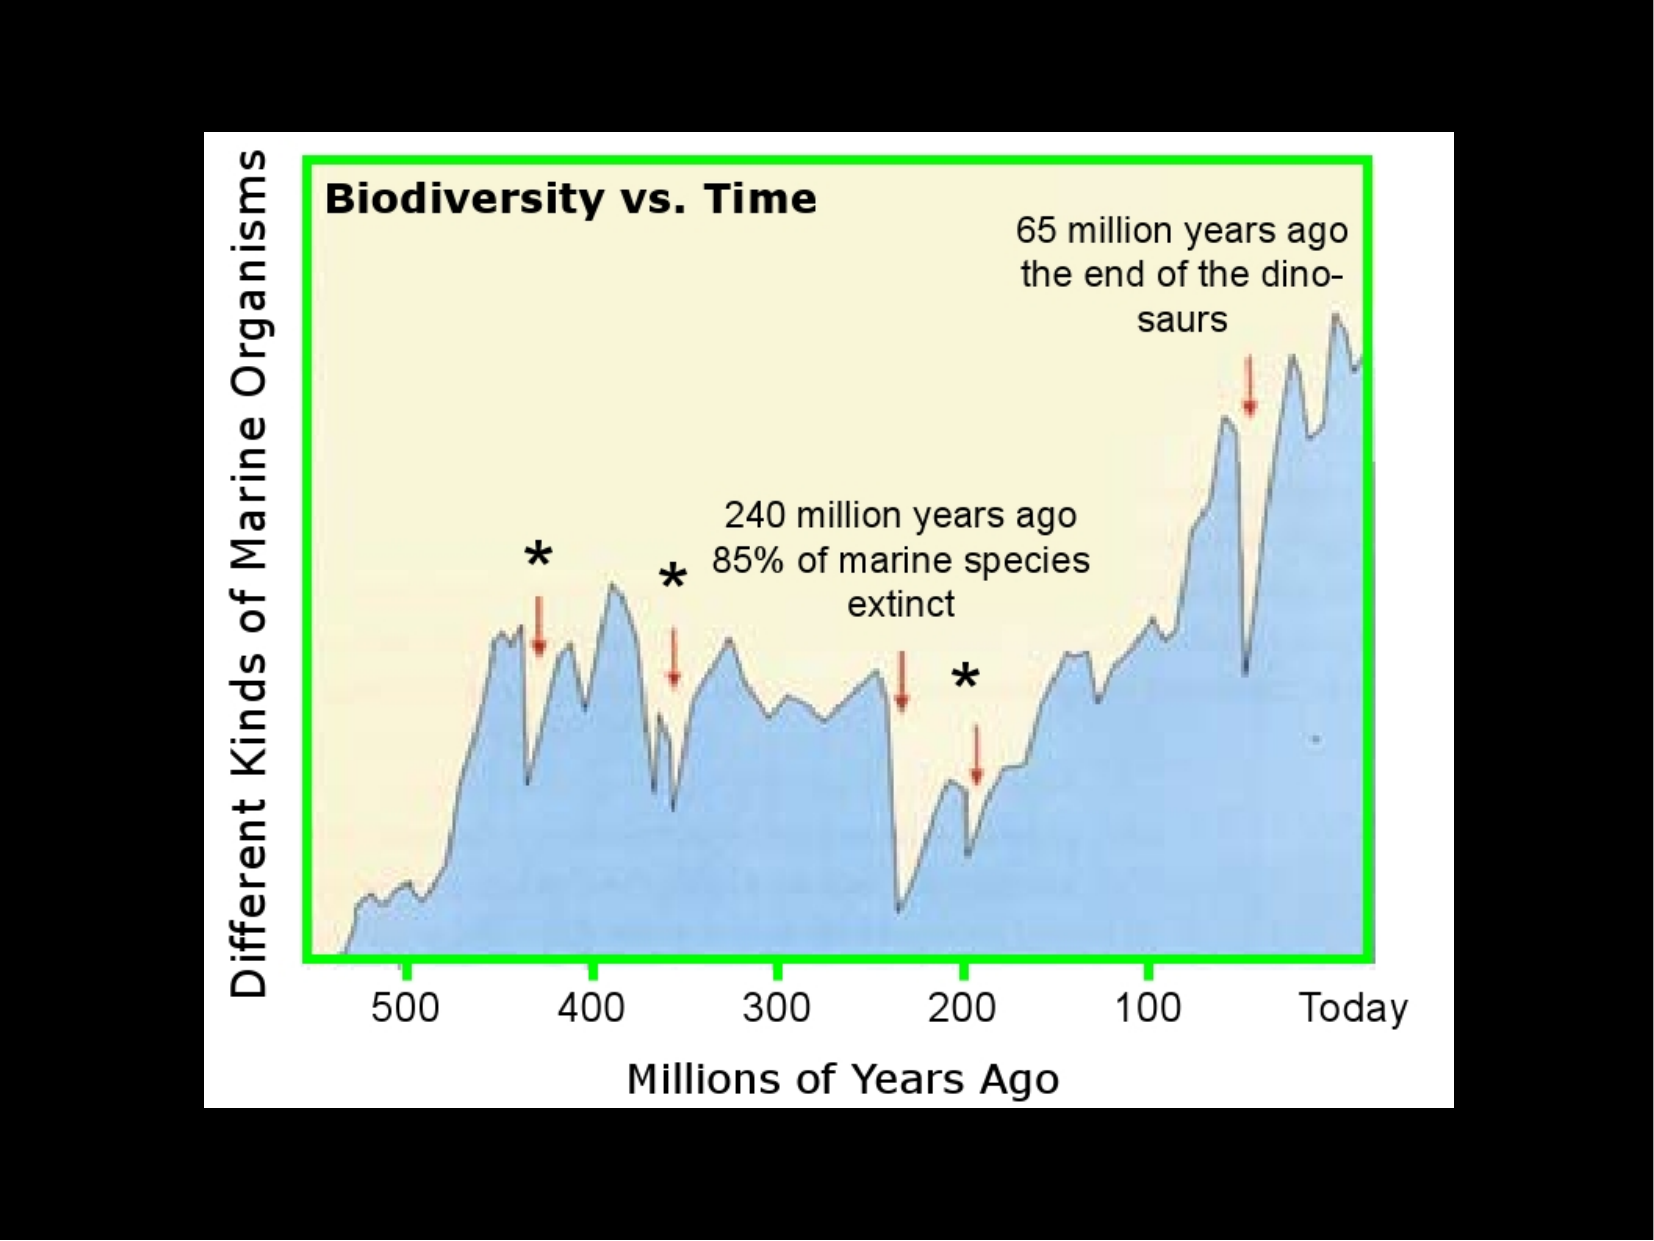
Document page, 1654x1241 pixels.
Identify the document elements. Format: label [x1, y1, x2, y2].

picture [204, 132, 1454, 1108]
